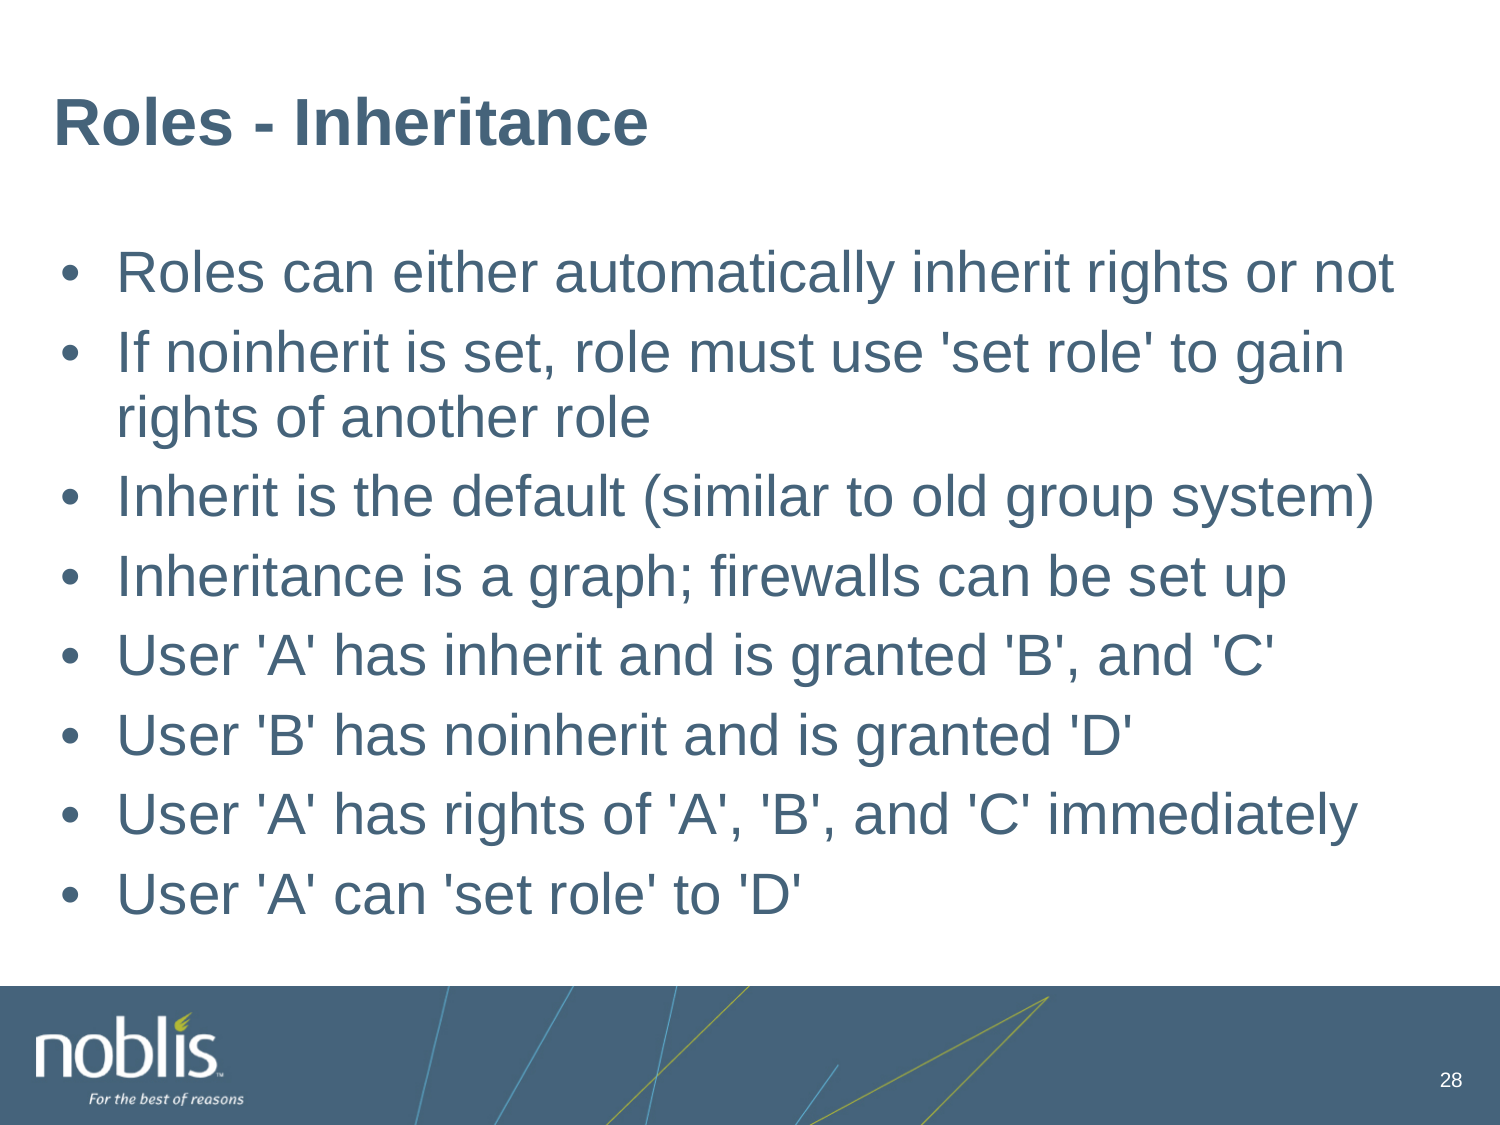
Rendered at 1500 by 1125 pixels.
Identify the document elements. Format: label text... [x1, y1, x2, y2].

picture [0, 986, 1500, 1125]
list Roles can either automatically inherit rights or not If noinherit is set, role must use 'set role' to gain rights of another role Inherit is the default (similar to old group system) Inheritance is a graph; firewalls can be set up User 'A' has inherit and is granted 'B', and 'C' User 'B' has noinherit and is granted 'D' User 'A' has rights of 'A', 'B', and 'C' immediately User 'A' can 'set role' to 'D' [60, 239, 1437, 968]
title Roles - Inheritance [53, 38, 1438, 211]
